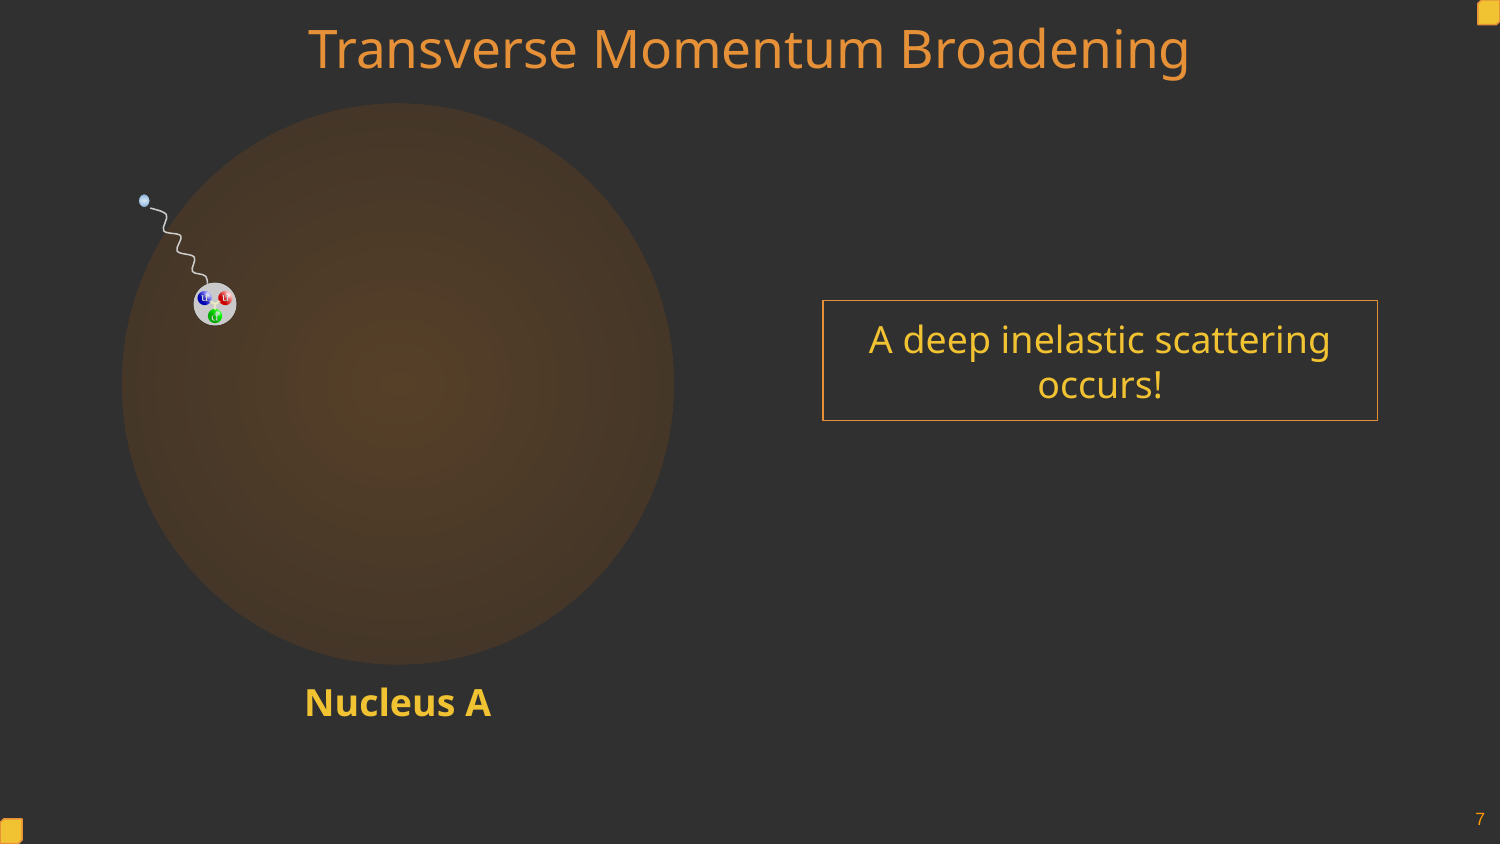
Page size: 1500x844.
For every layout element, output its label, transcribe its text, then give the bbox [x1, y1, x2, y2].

slide_number <number> [1437, 792, 1500, 844]
picture [189, 278, 241, 331]
text_box [122, 103, 674, 664]
title Transverse Momentum Broadening [51, 0, 1449, 94]
text_box Nucleus A [268, 664, 527, 740]
text_box A deep inelastic scattering occurs! [822, 300, 1378, 421]
text_box [138, 193, 151, 208]
